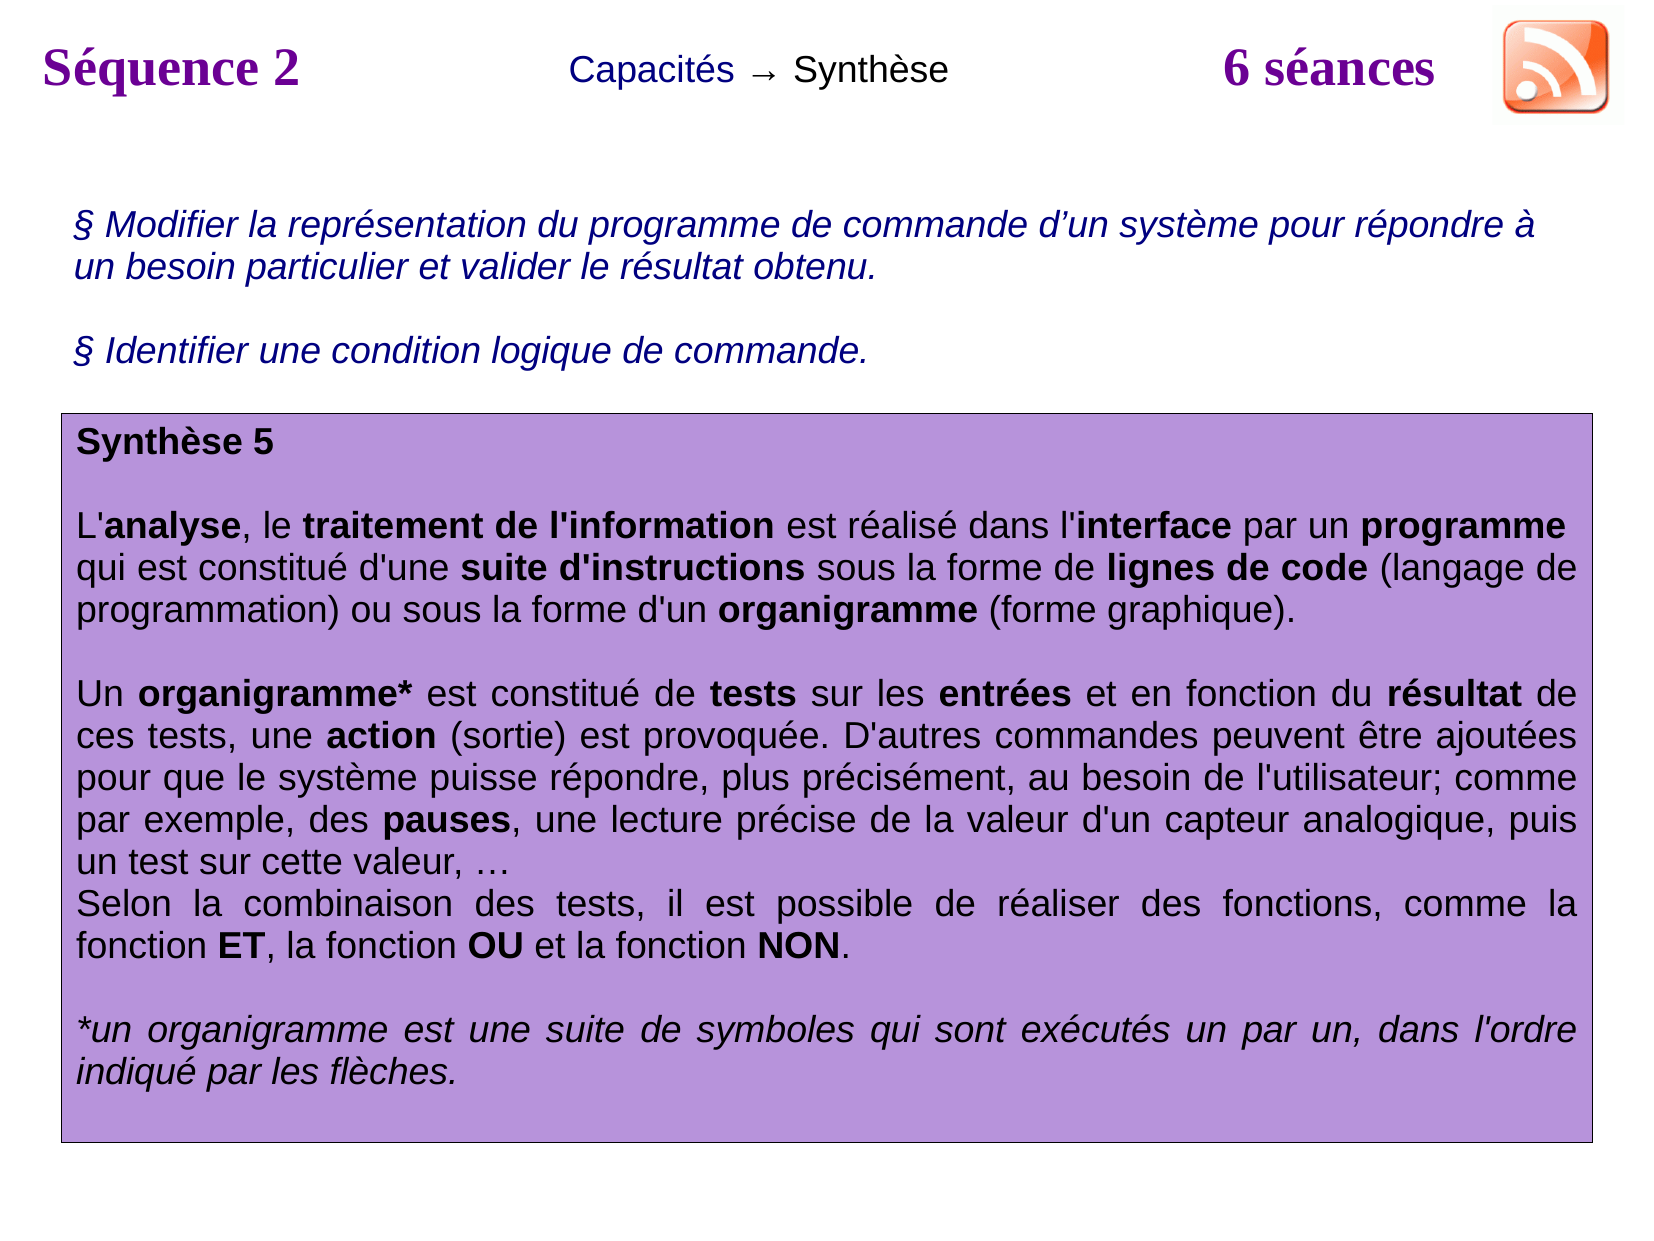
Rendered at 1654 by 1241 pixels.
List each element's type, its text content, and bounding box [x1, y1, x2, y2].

text_box Séquence 2 6 séances [28, 29, 1477, 105]
text_box Capacités → Synthèse [478, 41, 1040, 99]
text_box § Modifier la représentation du programme de commande d’un système pour répondre à un besoin particulier et valider le résultat obtenu. § Identifier une condition logique de commande. [59, 195, 1595, 379]
text_box Synthèse 5 L'analyse, le traitement de l'information est réalisé dans l'interface par un programme qui est constitué d'une suite d'instructions sous la forme de lignes de code (langage de programmation) ou sous la forme d'un organigramme (forme graphique). Un organigramme* est constitué de tests sur les entrées et en fonction du résultat de ces tests, une action (sortie) est provoquée. D'autres commandes peuvent être ajoutées pour que le système puisse répondre, plus précisément, au besoin de l'utilisateur; comme par exemple, des pauses, une lecture précise de la valeur d'un capteur analogique, puis un test sur cette valeur, … Selon la combinaison des tests, il est possible de réaliser des fonctions, comme la fonction ET, la fonction OU et la fonction NON. *un organigramme est une suite de symboles qui sont exécutés un par un, dans l'ordre indiqué par les flèches. [61, 413, 1593, 1143]
picture [1492, 5, 1625, 125]
